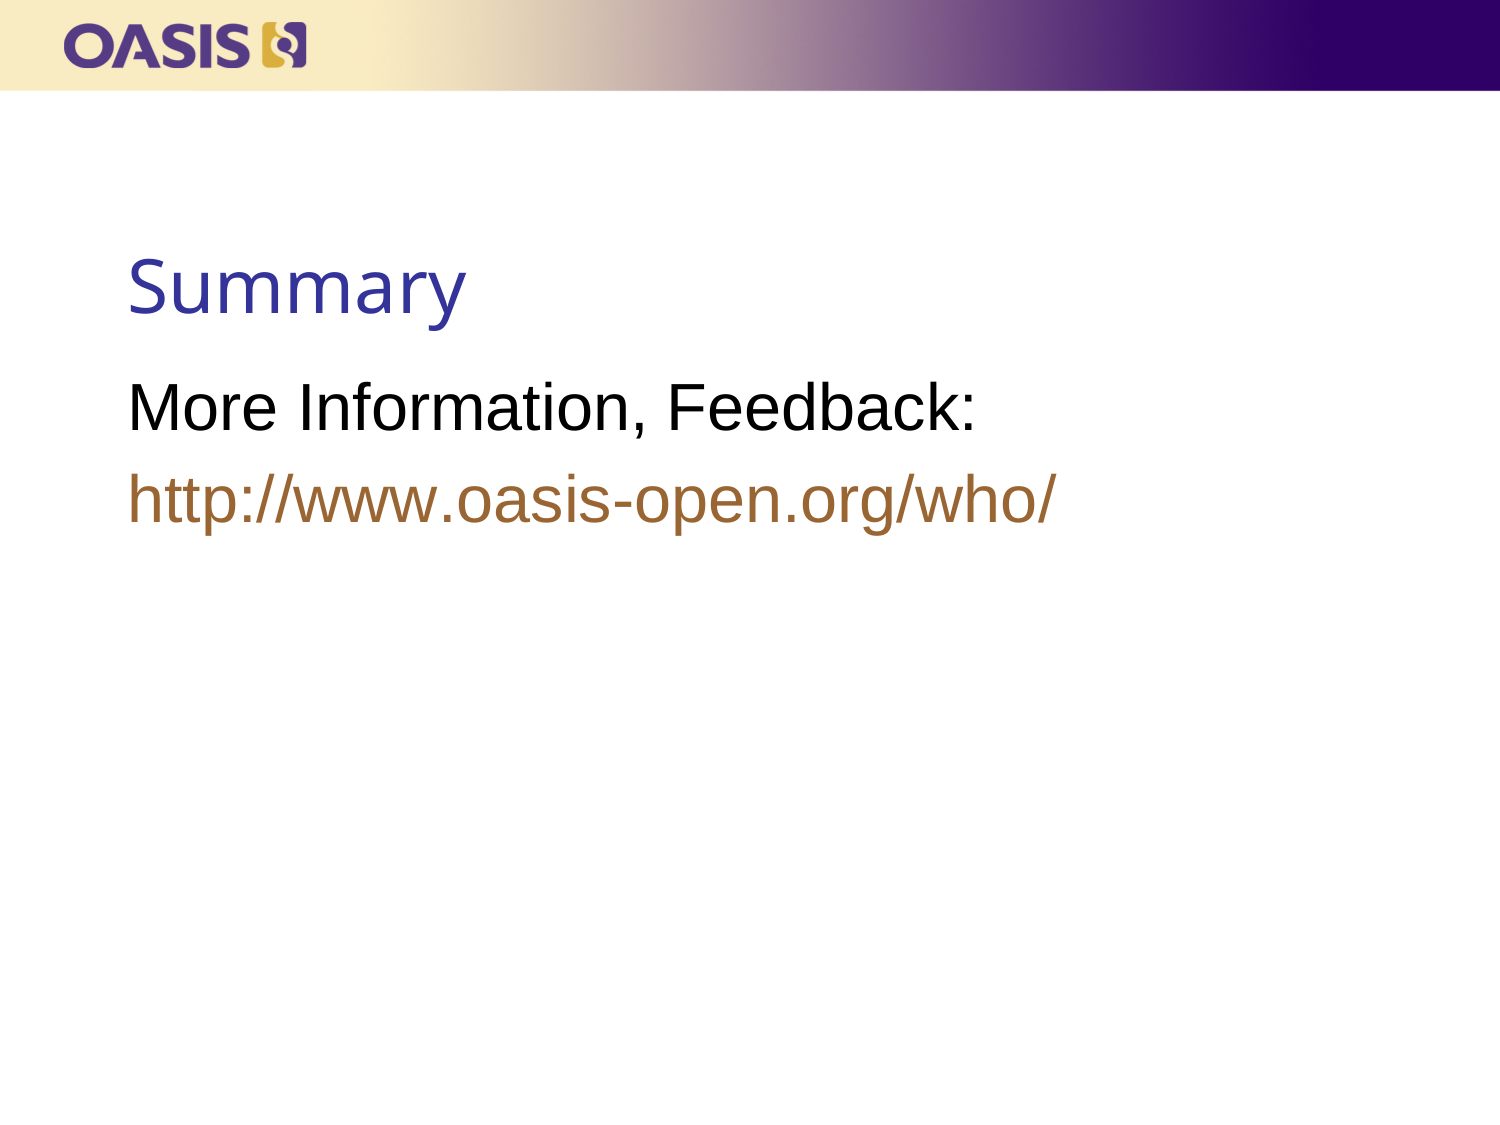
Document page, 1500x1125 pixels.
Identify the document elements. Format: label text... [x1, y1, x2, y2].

picture [0, 0, 1500, 1125]
title Summary [112, 149, 1263, 338]
list More Information, Feedback: http://www.oasis-open.org/who/ [112, 362, 1288, 1047]
